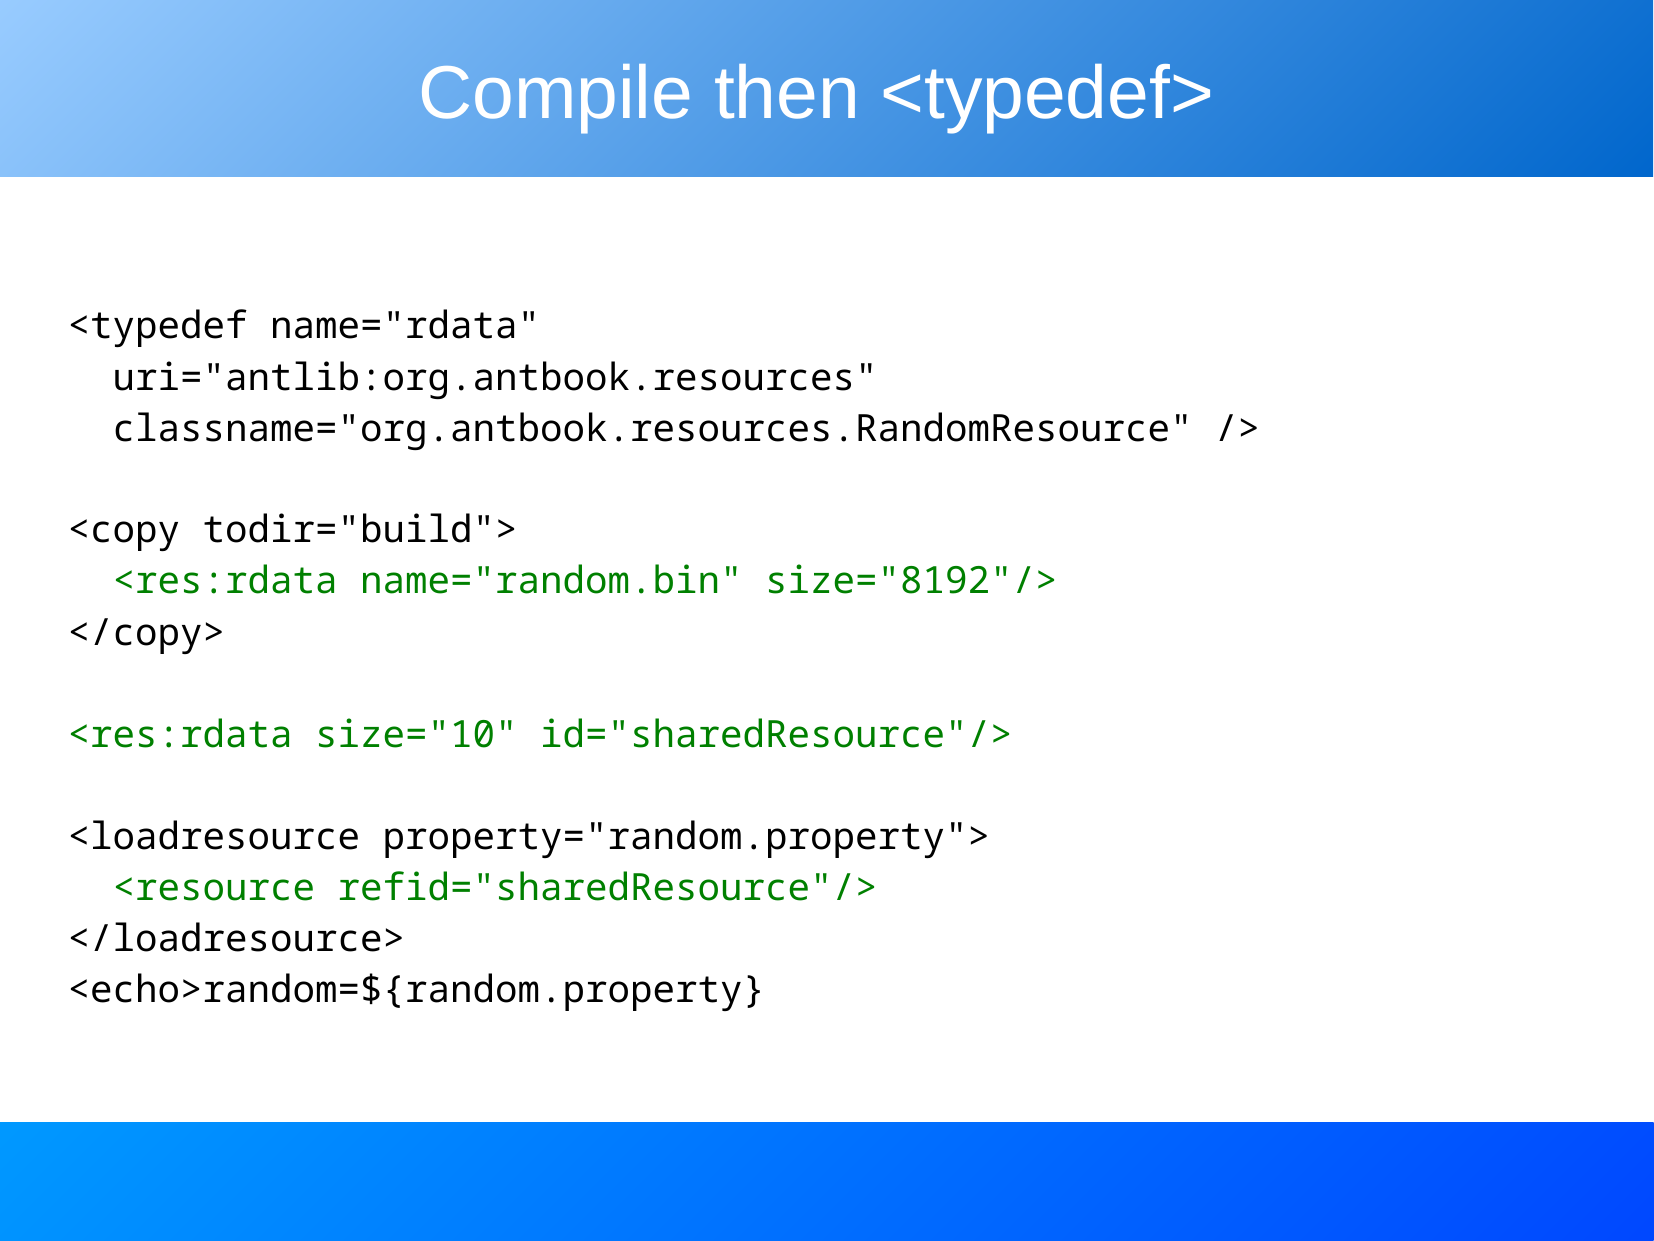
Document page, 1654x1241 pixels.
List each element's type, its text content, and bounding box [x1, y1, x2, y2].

text_box <typedef name="rdata" uri="antlib:org.antbook.resources" classname="org.antbook.resources.RandomResource" /> <copy todir="build"> <res:rdata name="random.bin" size="8192"/> </copy> <res:rdata size="10" id="sharedResource"/> <loadresource property="random.property"> <resource refid="sharedResource"/> </loadresource> <echo>random=${random.property} [52, 386, 1592, 926]
title Compile then <typedef> [82, 22, 1571, 163]
